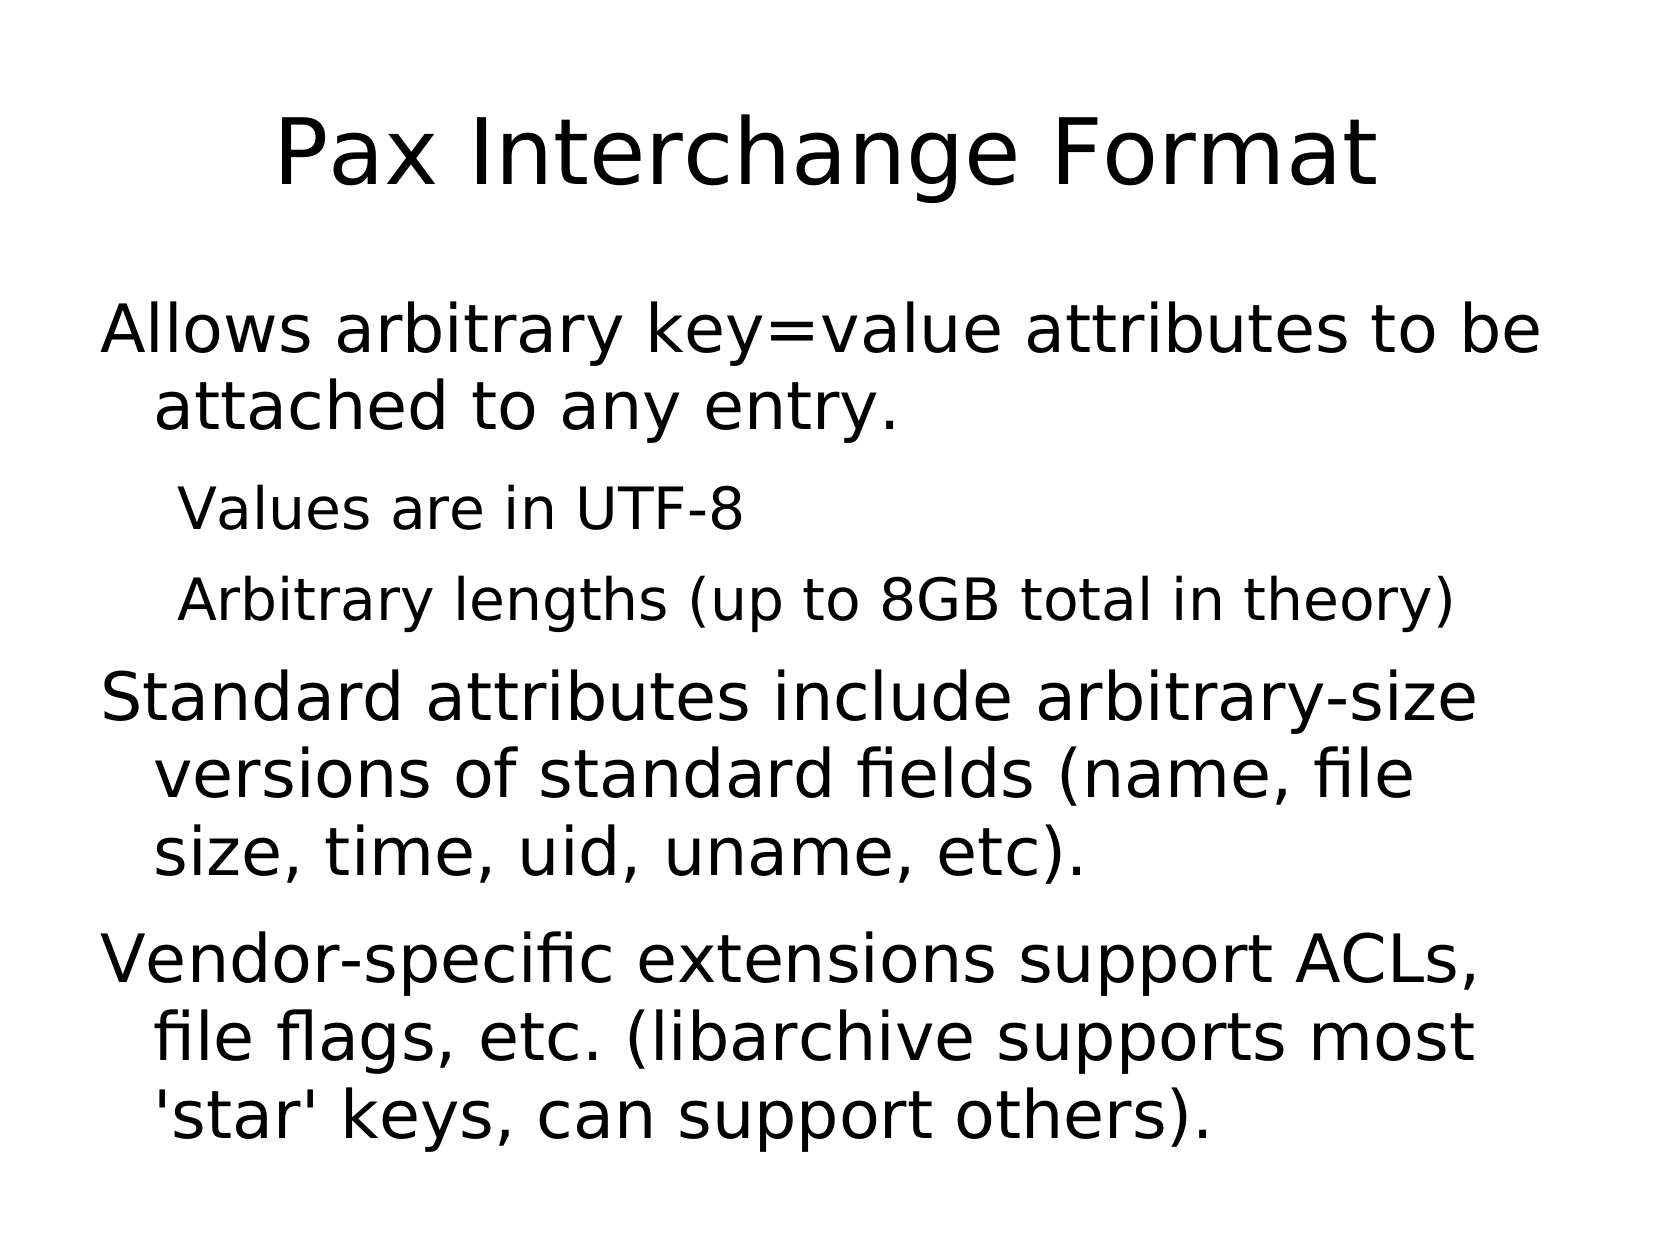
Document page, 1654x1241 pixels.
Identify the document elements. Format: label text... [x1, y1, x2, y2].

list Allows arbitrary key=value attributes to be attached to any entry. Values are in UTF-8 Arbitrary lengths (up to 8GB total in theory) Standard attributes include arbitrary-size versions of standard fields (name, file size, time, uid, uname, etc). Vendor-specific extensions support ACLs, file flags, etc. (libarchive supports most 'star' keys, can support others). [82, 290, 1571, 1153]
title Pax Interchange Format [82, 49, 1571, 257]
